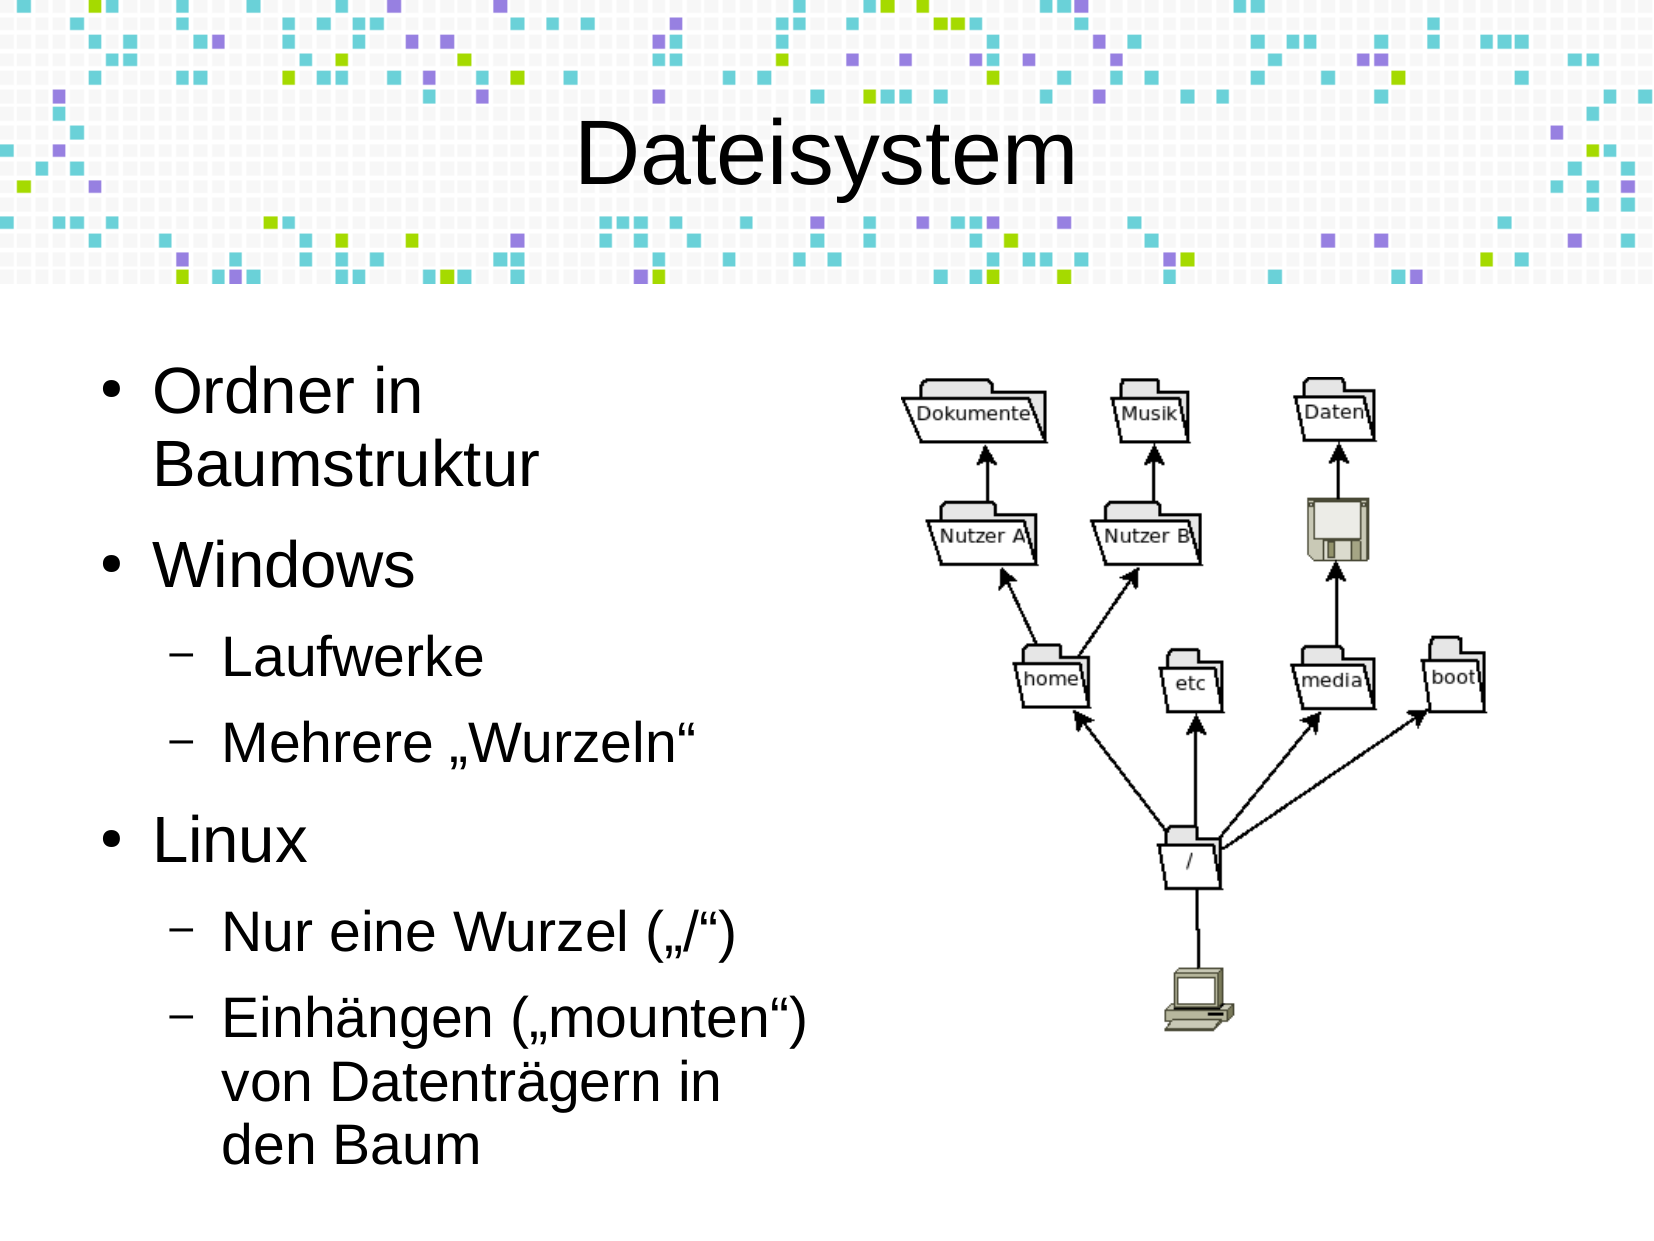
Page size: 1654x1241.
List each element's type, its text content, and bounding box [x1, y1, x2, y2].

picture [901, 377, 1489, 1034]
list Ordner in Baumstruktur Windows Laufwerke Mehrere „Wurzeln“ Linux Nur eine Wurzel („/“) Einhängen („mounten“) von Datenträgern in den Baum [82, 354, 809, 1229]
title Dateisystem [82, 49, 1571, 257]
picture [0, 0, 1654, 284]
